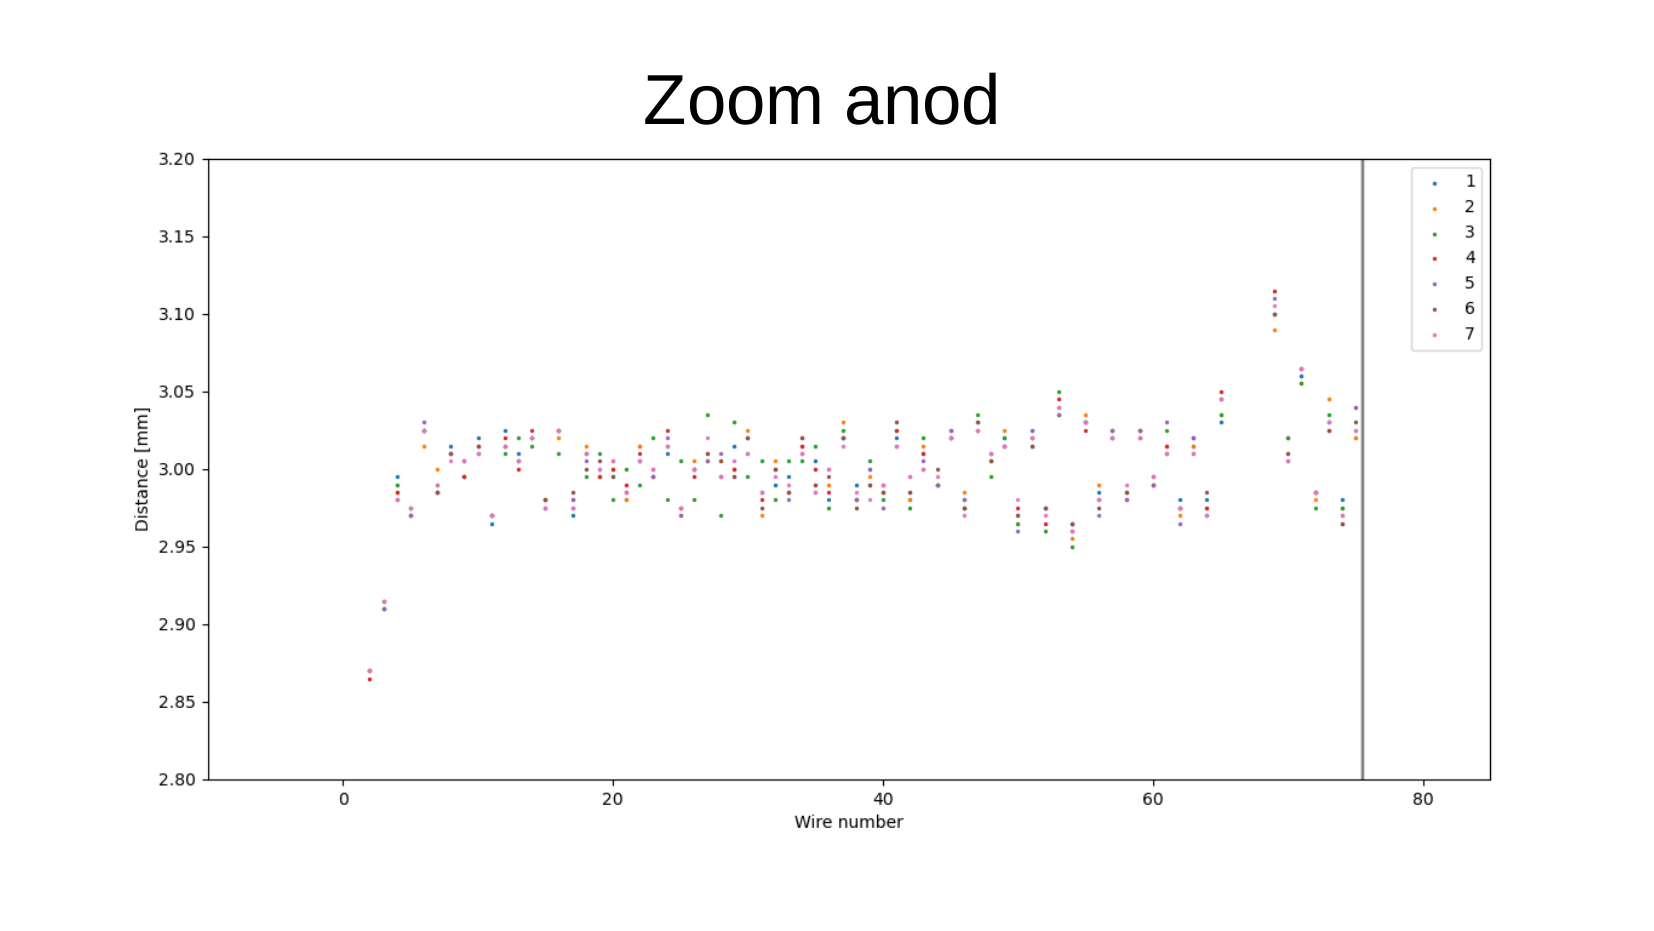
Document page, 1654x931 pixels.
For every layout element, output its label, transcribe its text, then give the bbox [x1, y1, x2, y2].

picture [1, 62, 1654, 868]
text_box Zoom anod [407, 53, 1238, 148]
